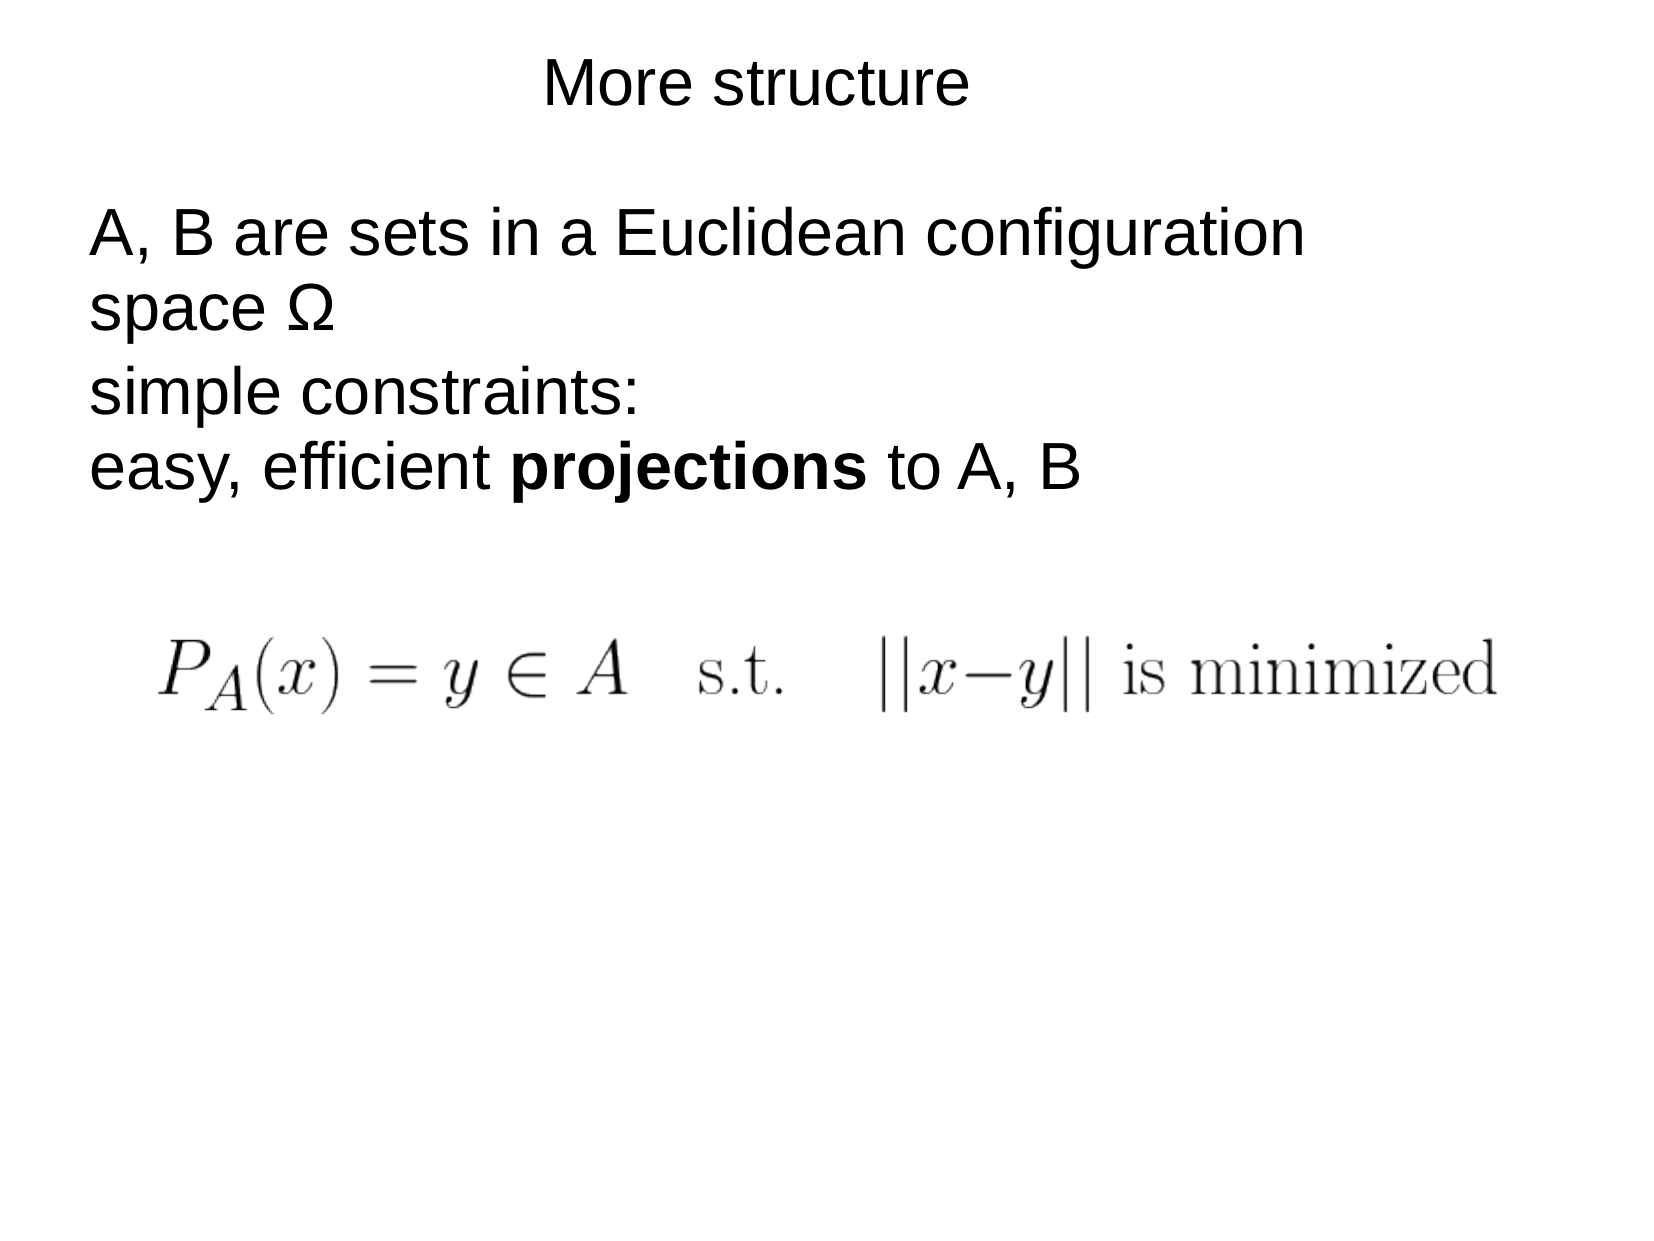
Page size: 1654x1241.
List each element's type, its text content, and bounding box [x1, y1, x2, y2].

picture [155, 634, 1501, 717]
text_box simple constraints: easy, efficient projections to A, B [75, 347, 1378, 512]
text_box A, B are sets in a Euclidean configuration space Ω [75, 187, 1378, 347]
text_box More structure [527, 37, 1040, 128]
